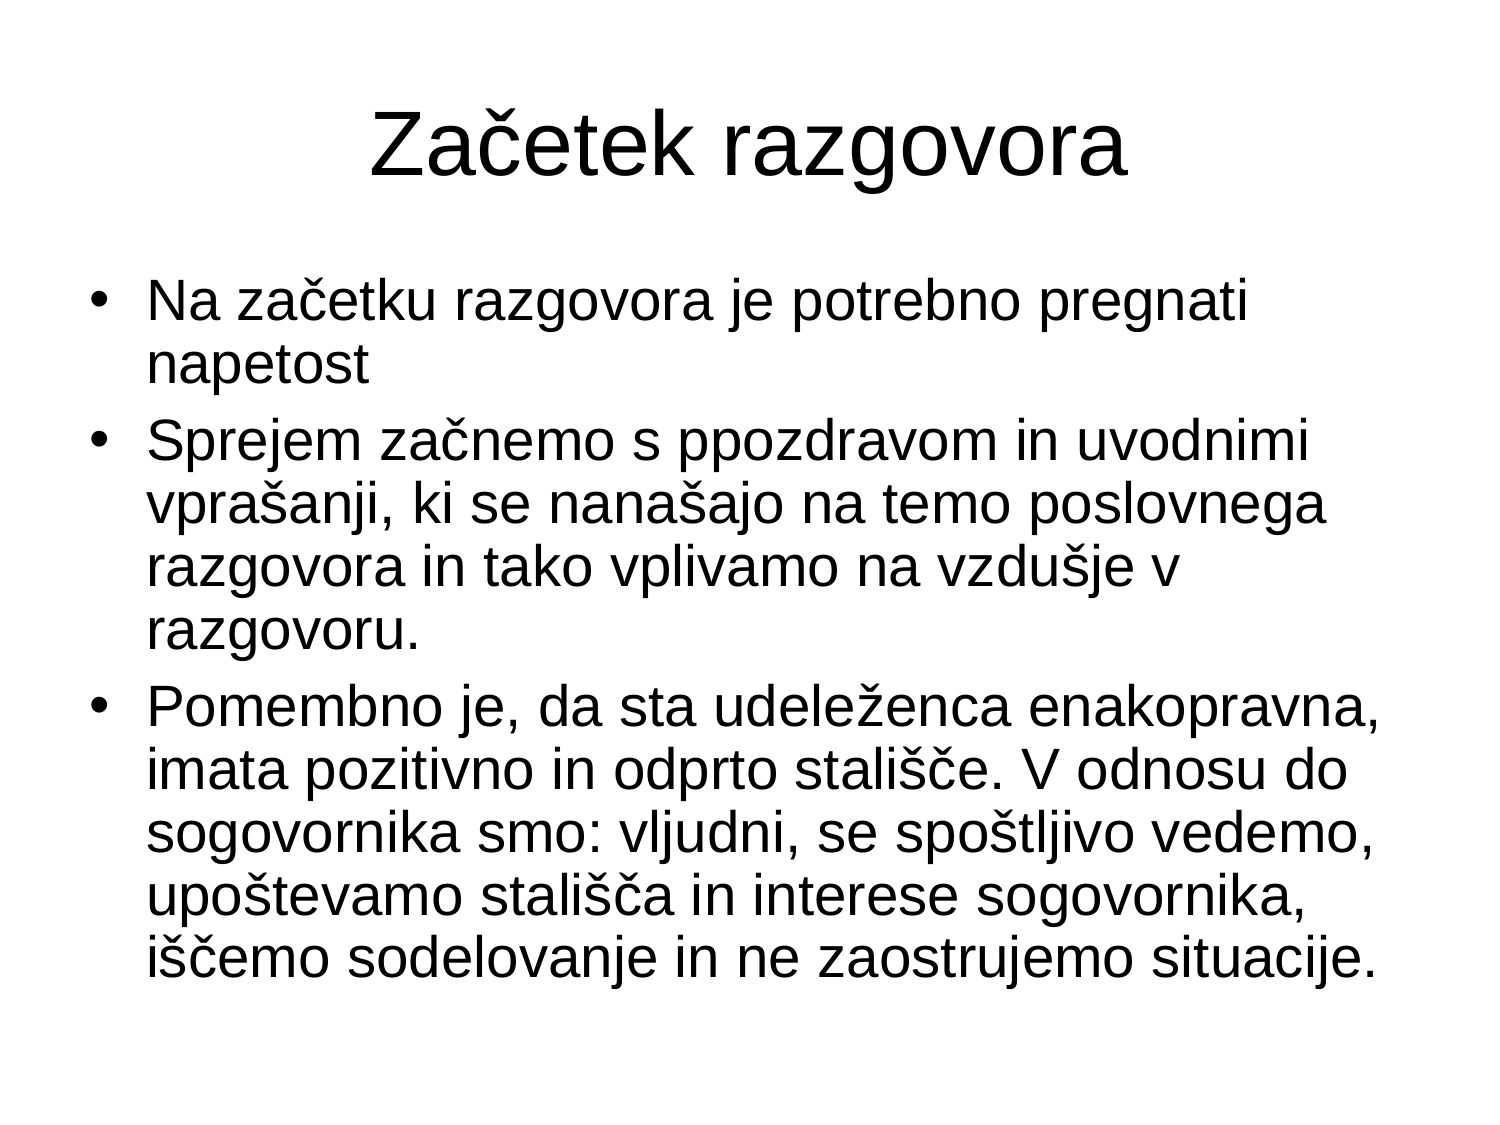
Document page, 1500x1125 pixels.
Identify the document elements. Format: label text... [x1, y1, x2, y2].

list Na začetku razgovora je potrebno pregnati napetost Sprejem začnemo s ppozdravom in uvodnimi vprašanji, ki se nanašajo na temo poslovnega razgovora in tako vplivamo na vzdušje v razgovoru. Pomembno je, da sta udeleženca enakopravna, imata pozitivno in odprto stališče. V odnosu do sogovornika smo: vljudni, se spoštljivo vedemo, upoštevamo stališča in interese sogovornika, iščemo sodelovanje in ne zaostrujemo situacije. [75, 262, 1426, 1006]
title Začetek razgovora [75, 45, 1426, 233]
